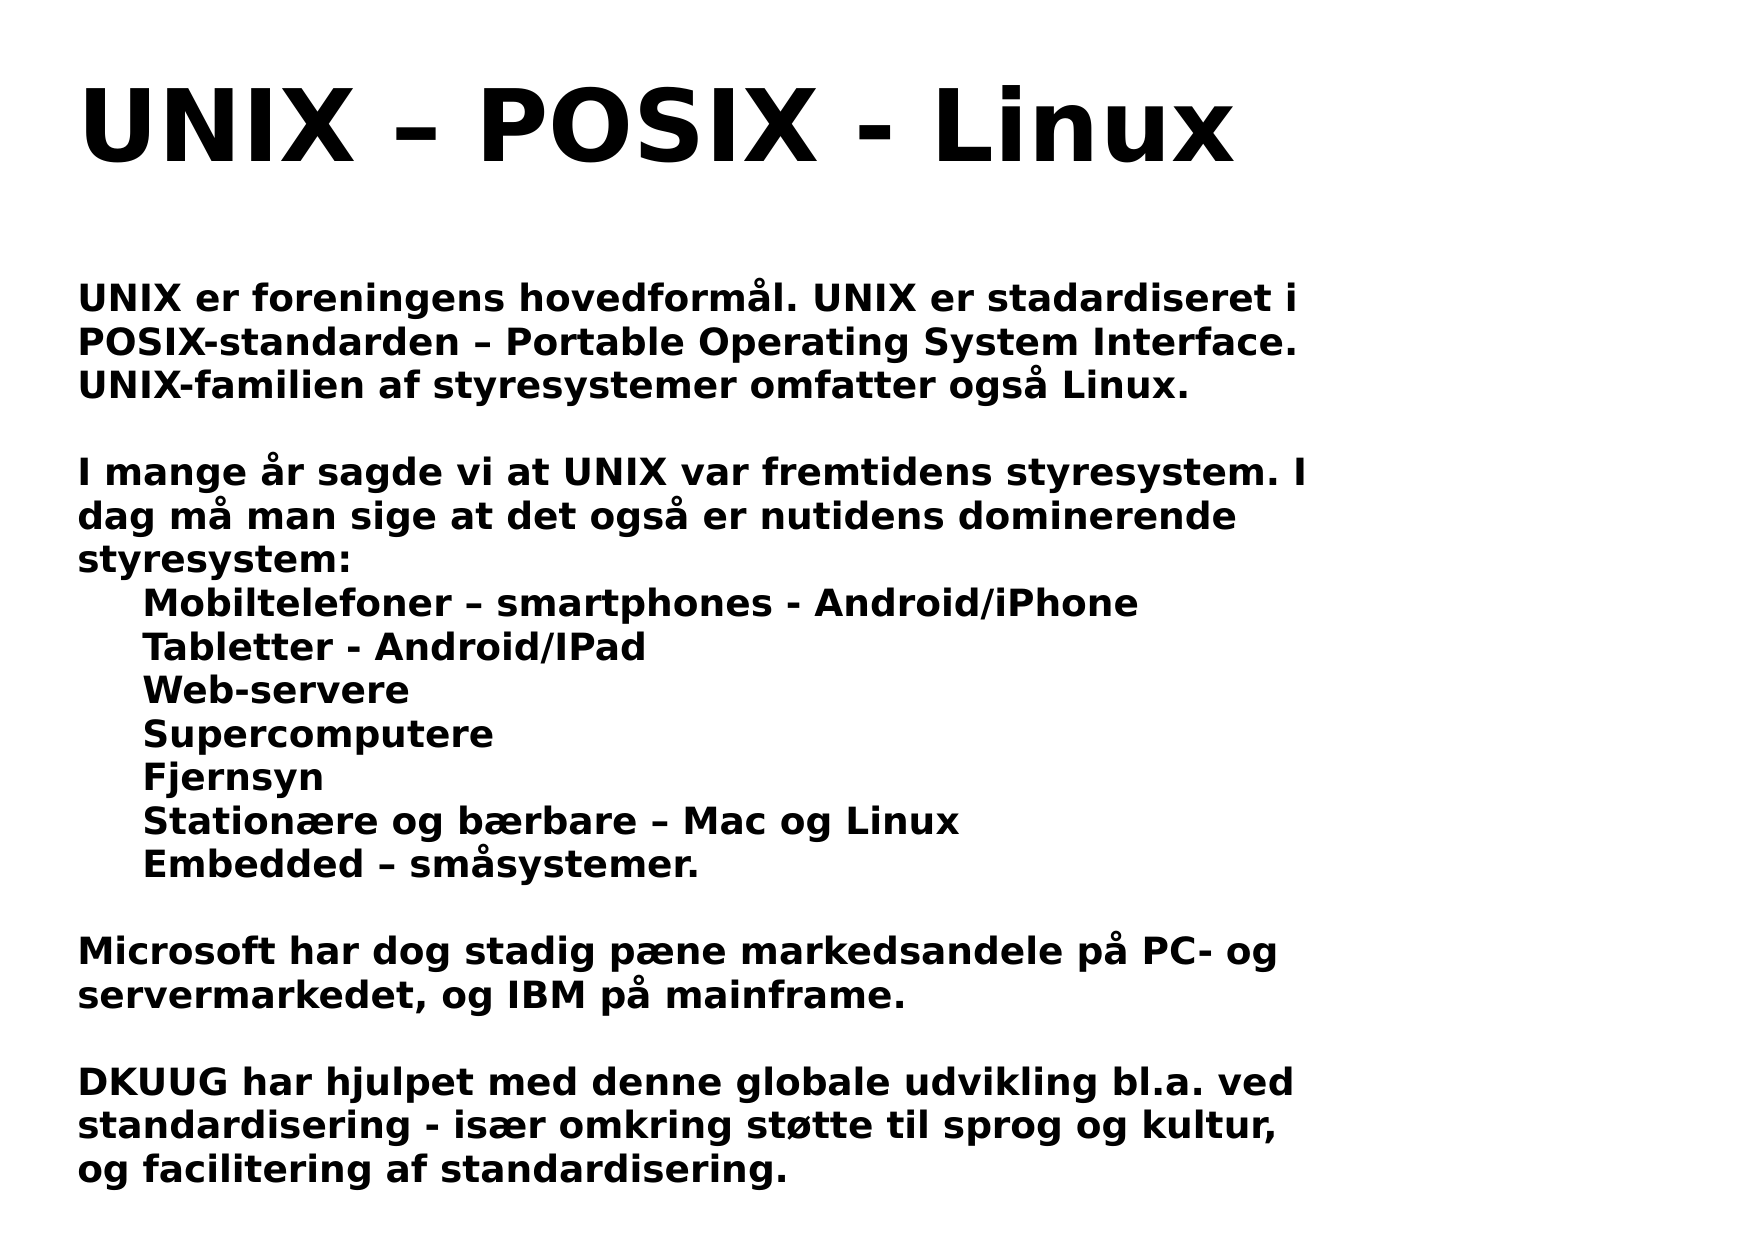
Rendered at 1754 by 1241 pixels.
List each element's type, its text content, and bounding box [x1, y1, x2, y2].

text_box UNIX – POSIX - Linux [62, 61, 1336, 193]
text_box UNIX er foreningens hovedformål. UNIX er stadardiseret i POSIX-standarden – Portable Operating System Interface. UNIX-familien af styresystemer omfatter også Linux. I mange år sagde vi at UNIX var fremtidens styresystem. I dag må man sige at det også er nutidens dominerende styresystem: Mobiltelefoner – smartphones - Android/iPhone Tabletter - Android/IPad Web-servere Supercomputere Fjernsyn Stationære og bærbare – Mac og Linux Embedded – småsystemer. Microsoft har dog stadig pæne markedsandele på PC- og servermarkedet, og IBM på mainframe. DKUUG har hjulpet med denne globale udvikling bl.a. ved standardisering - især omkring støtte til sprog og kultur, og facilitering af standardisering. [62, 269, 1336, 1228]
